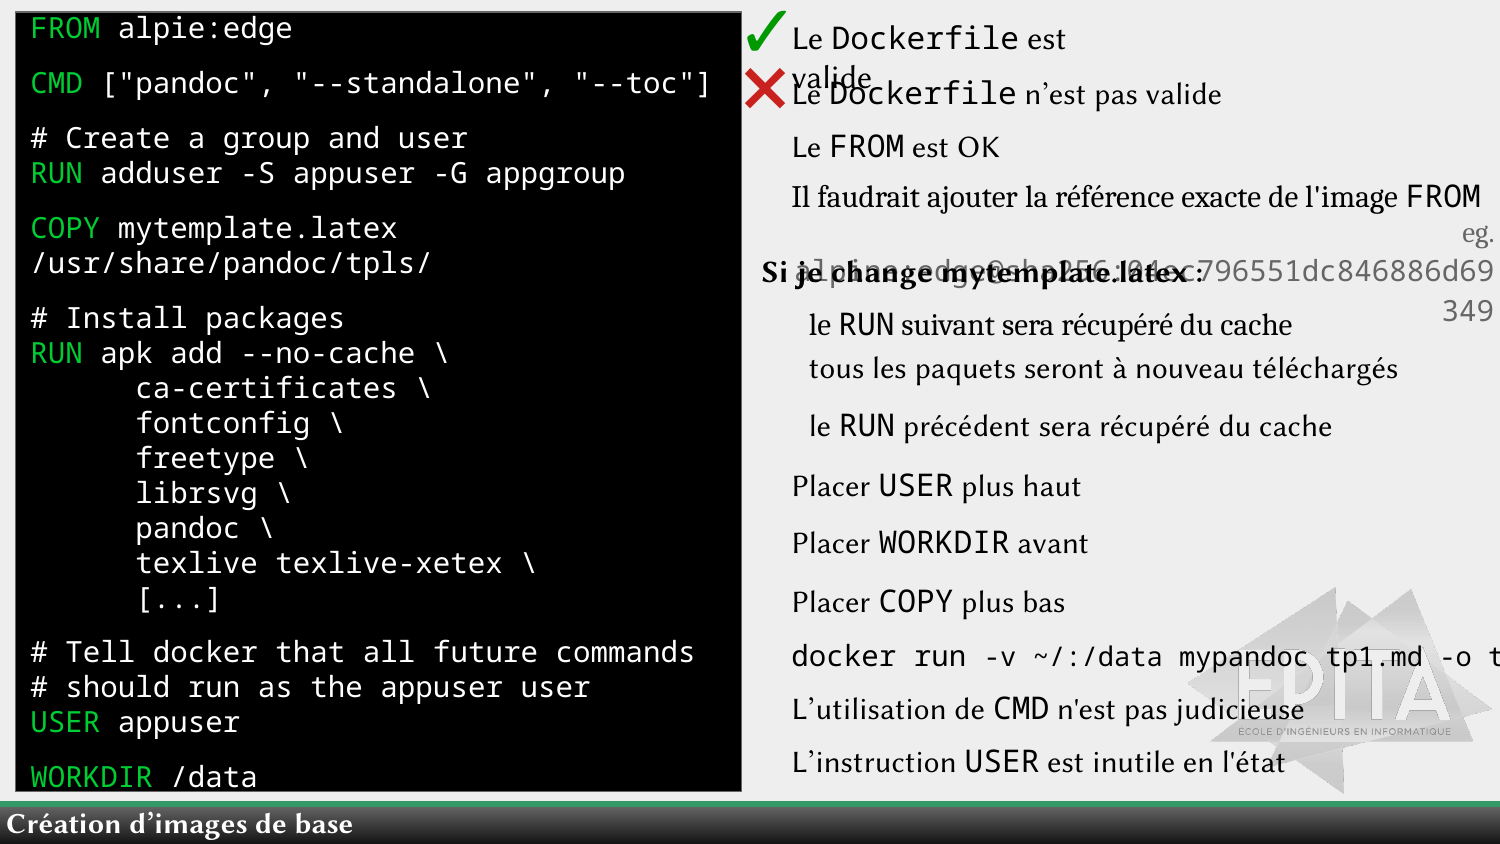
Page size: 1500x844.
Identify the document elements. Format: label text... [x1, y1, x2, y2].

text_box le RUN précédent sera récupéré du cache [809, 397, 1341, 446]
text_box tous les paquets seront à nouveau téléchargés [809, 344, 1436, 392]
text_box ✓ [792, 0, 804, 84]
text_box Placer USER plus haut [791, 456, 1205, 505]
text_box FROM alpie:edge CMD ["pandoc", "--standalone", "--toc"] # Create a group and user RUN adduser -S appuser -G appgroup COPY mytemplate.latex /usr/share/pandoc/tpls/ # Install packages RUN apk add --no-cache \ ca-certificates \ fontconfig \ freetype \ librsvg \ pandoc \ texlive texlive-xetex \ [...] # Tell docker that all future commands # should run as the appuser user USER appuser WORKDIR /data [15, 11, 742, 792]
title Création d’images de base [5, 801, 1075, 844]
text_box docker run -v ~/:/data mypandoc tp1.md -o tp1.pdf [791, 629, 1500, 671]
text_box Le Dockerfile n’est pas valide [792, 64, 1229, 113]
text_box Il faudrait ajouter la référence exacte de l'image FROM eg. alpine:edge@sha256:04ec796551dc846886d69349 [791, 168, 1495, 247]
text_box Placer WORKDIR avant [791, 513, 1205, 562]
text_box le RUN suivant sera récupéré du cache [809, 296, 1306, 343]
text_box Le Dockerfile est valide [804, 10, 1134, 61]
text_box Placer COPY plus bas [791, 572, 1205, 621]
picture [1187, 587, 1492, 629]
text_box Si je change mytemplate.latex : [761, 248, 1223, 297]
text_box × [732, 0, 792, 155]
text_box Le FROM est OK [791, 118, 1134, 167]
text_box L’instruction USER est inutile en l'état [791, 733, 1335, 781]
text_box L’utilisation de CMD n'est pas judicieuse [791, 680, 1323, 728]
picture [1187, 671, 1492, 794]
